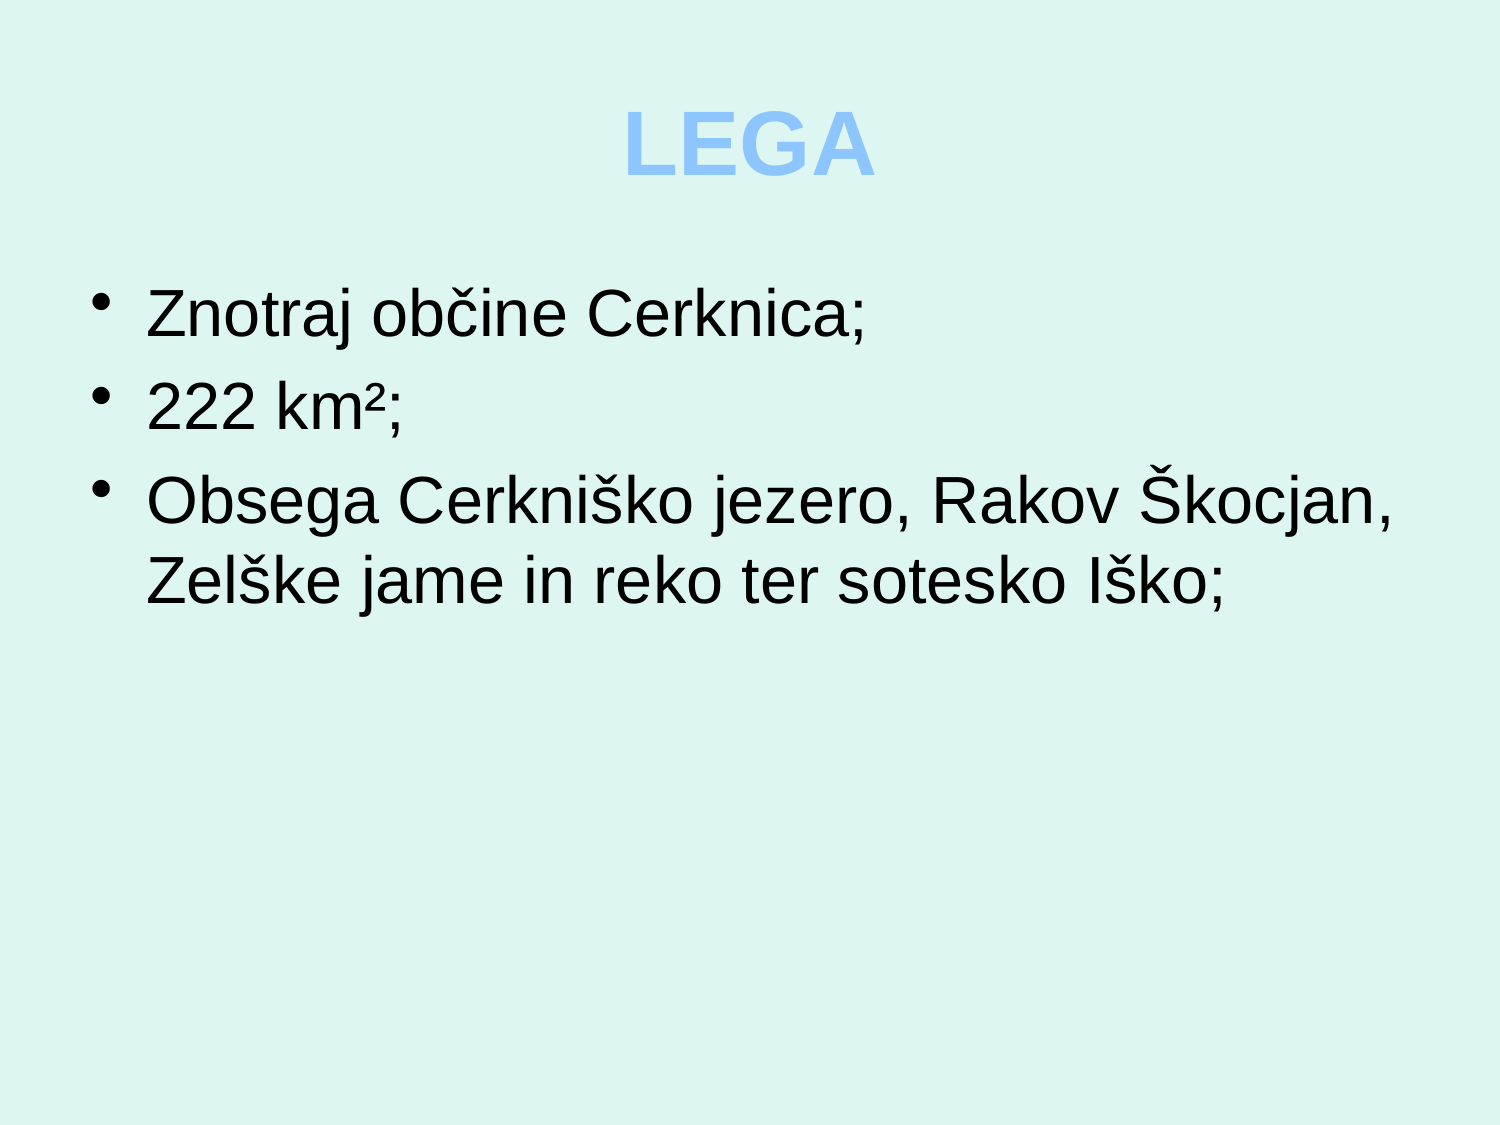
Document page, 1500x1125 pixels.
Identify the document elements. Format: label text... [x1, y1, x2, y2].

title LEGA [75, 45, 1425, 233]
list Znotraj občine Cerknica; 222 km²; Obsega Cerkniško jezero, Rakov Škocjan, Zelške jame in reko ter sotesko Iško; [75, 262, 1425, 1005]
